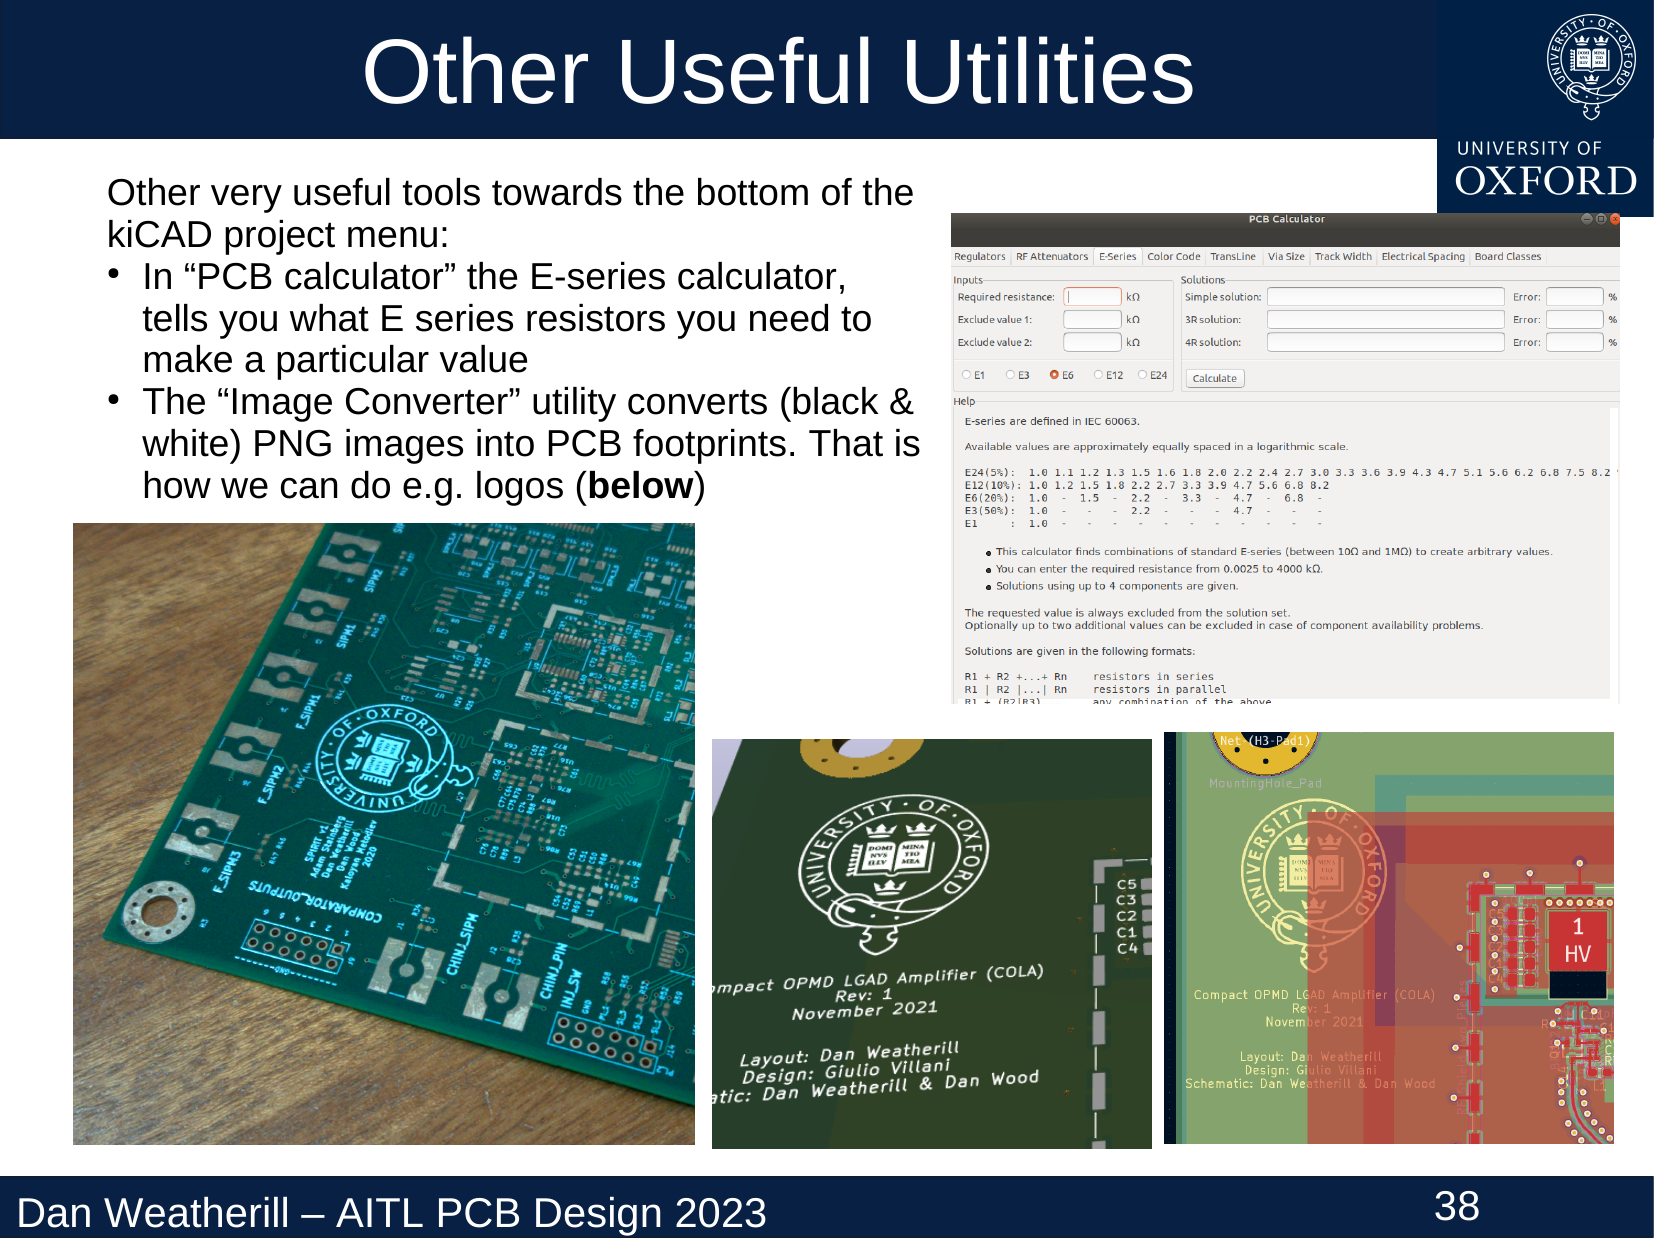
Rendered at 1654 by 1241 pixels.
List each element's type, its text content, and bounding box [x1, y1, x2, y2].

picture [1164, 732, 1614, 1144]
picture [712, 739, 1152, 1149]
picture [73, 523, 695, 1145]
title Other Useful Utilities [35, 0, 1524, 177]
picture [951, 0, 1654, 704]
text_box Other very useful tools towards the bottom of the kiCAD project menu: In “PCB calculator” the E-series calculator, tells you what E series resistors you need to make a particular value The “Image Converter” utility converts (black & white) PNG images into PCB footprints. That is how we can do e.g. logos (below) [92, 164, 936, 515]
